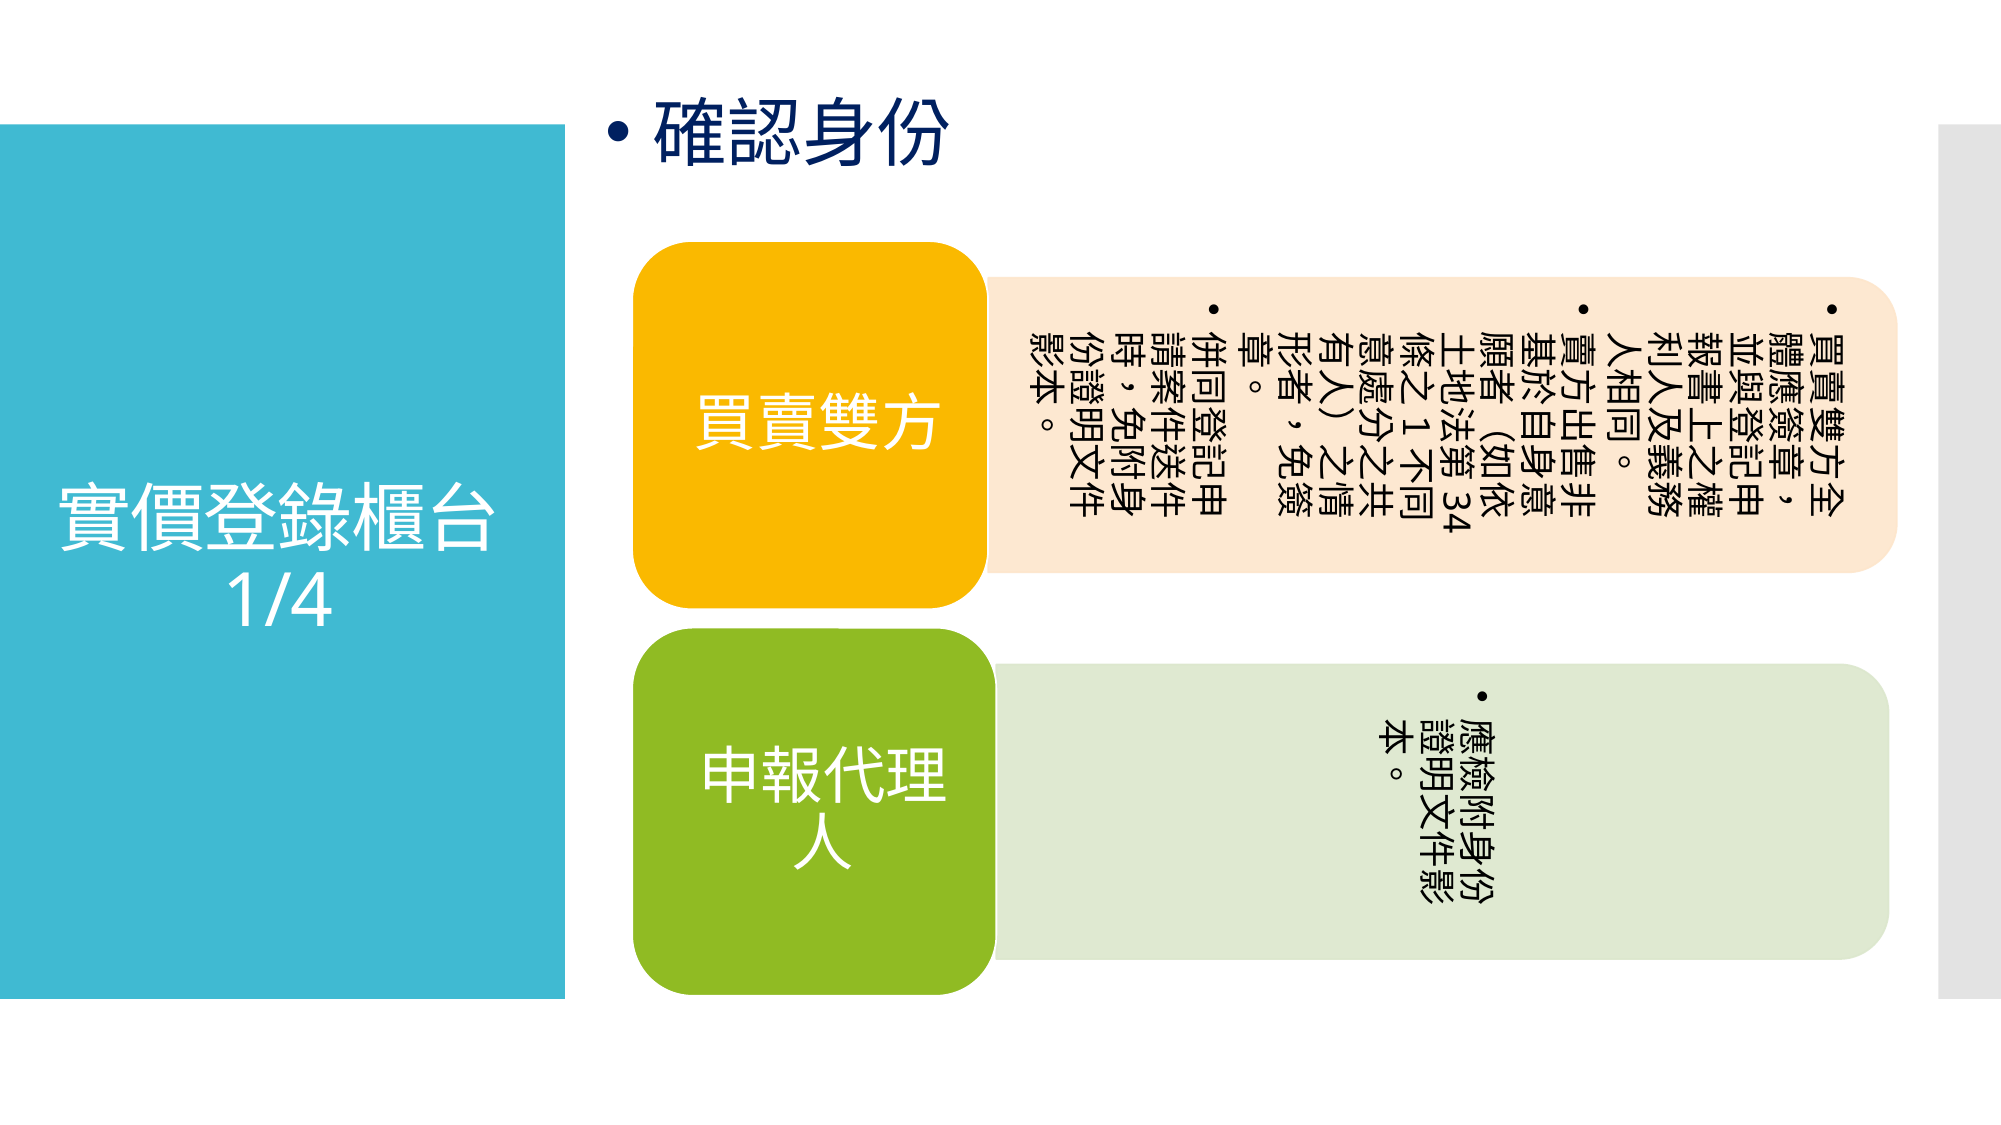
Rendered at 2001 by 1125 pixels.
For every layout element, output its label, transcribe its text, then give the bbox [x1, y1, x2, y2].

text_box 買賣雙方 [632, 241, 989, 610]
text_box 應檢附身份證明文件影本。 [996, 664, 1889, 959]
text_box 買賣雙方全體應簽章，並與登記申報書上之權利人及義務人相同。 賣方出售非基於自身意願者（如依土地法第34條之1不同意處分之共有人）之情形者，免簽章。 併同登記申請案件送件時，免附身份證明文件影本。 [988, 277, 1897, 573]
text_box 申報代理人 [632, 627, 997, 996]
title 實價登錄櫃台 1/4 [41, 184, 525, 940]
text_box 確認身份 [591, 78, 1859, 184]
